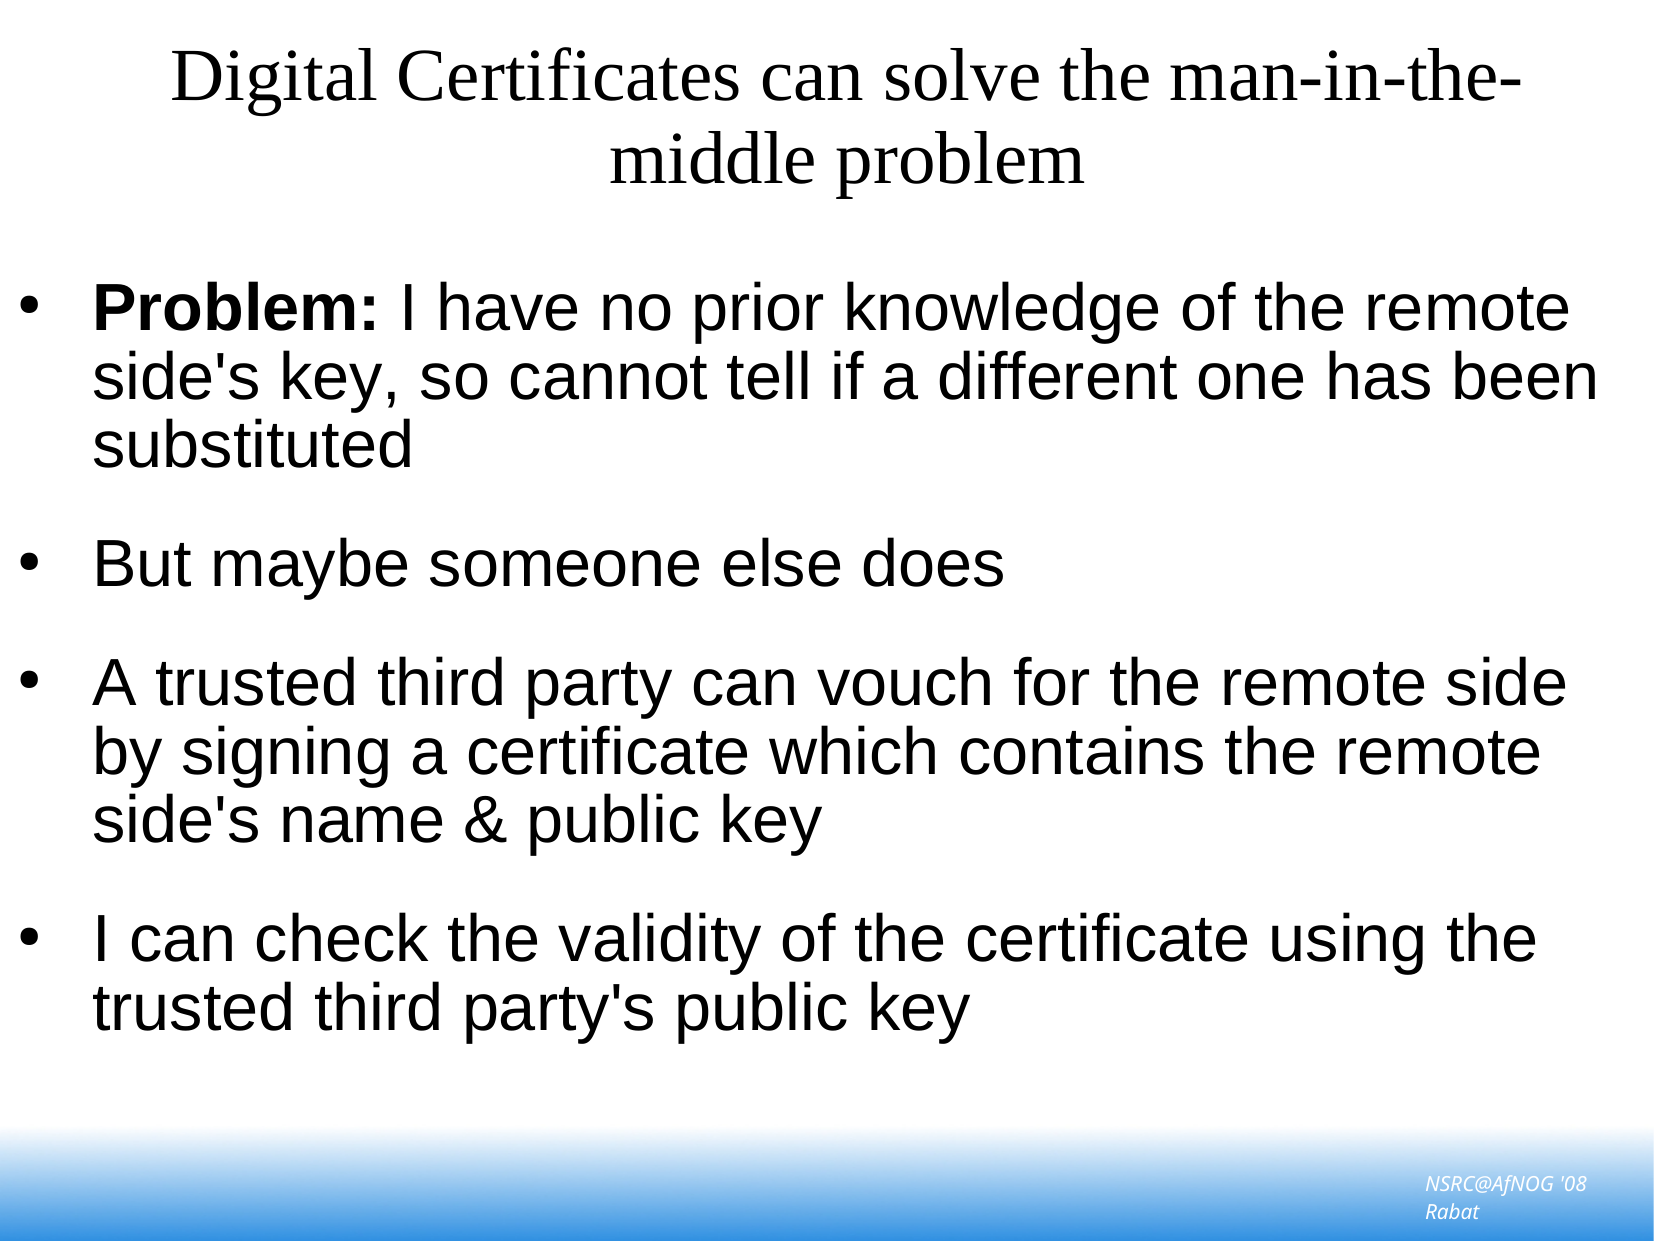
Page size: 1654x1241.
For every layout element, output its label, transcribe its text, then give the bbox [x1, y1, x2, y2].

title Digital Certificates can solve the man-in-the-middle problem [135, 33, 1560, 223]
picture [0, 1124, 1654, 1241]
list Problem: I have no prior knowledge of the remote side's key, so cannot tell if a different one has been substituted But maybe someone else does A trusted third party can vouch for the remote side by signing a certificate which contains the remote side's name & public key I can check the validity of the certificate using the trusted third party's public key [17, 275, 1619, 1164]
